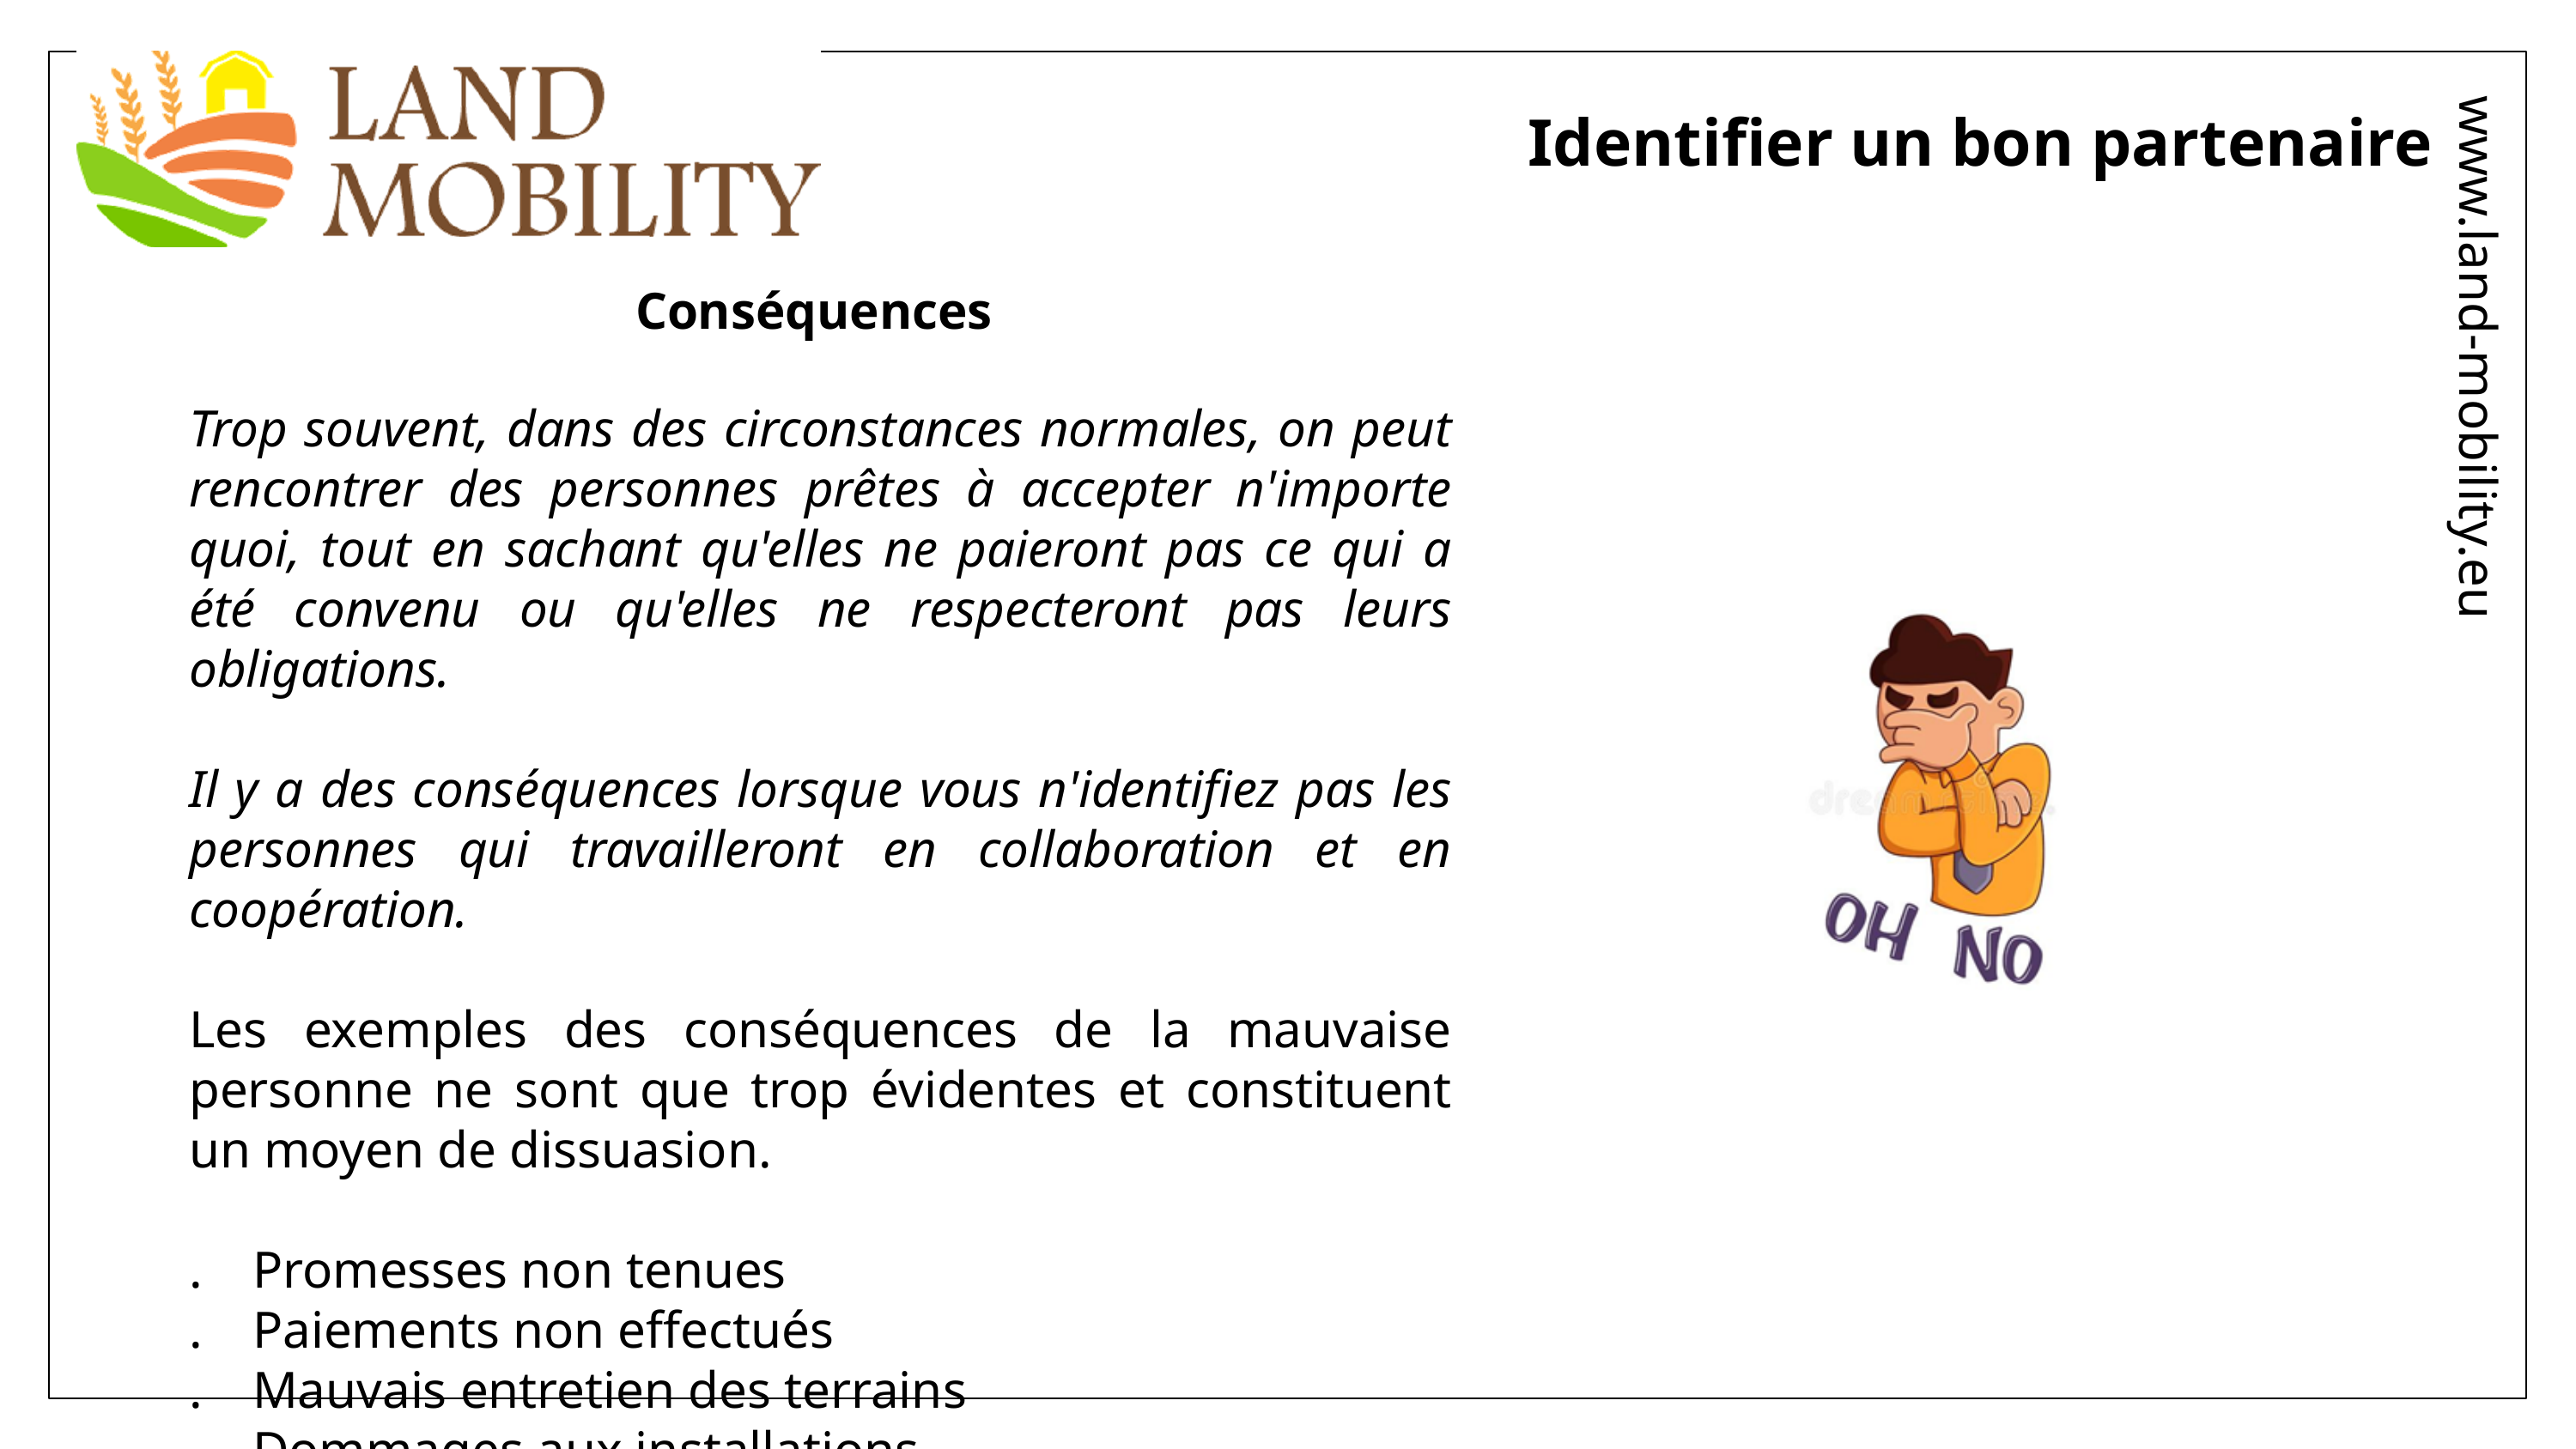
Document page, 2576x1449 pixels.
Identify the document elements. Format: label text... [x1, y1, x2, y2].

text_box Conséquences Trop souvent, dans des circonstances normales, on peut rencontrer des personnes prêtes à accepter n'importe quoi, tout en sachant qu'elles ne paieront pas ce qui a été convenu ou qu'elles ne respecteront pas leurs obligations. Il y a des conséquences lorsque vous n'identifiez pas les personnes qui travailleront en collaboration et en coopération. Les exemples des conséquences de la mauvaise personne ne sont que trop évidentes et constituent un moyen de dissuasion. . Promesses non tenues . Paiements non effectués . Mauvais entretien des terrains . Dommages aux installations [176, 118, 1465, 1449]
picture [1622, 585, 2255, 1015]
picture [76, 51, 821, 247]
text_box www.land-mobility.eu [2377, 95, 2522, 1146]
text_box Identifier un bon partenaire [1515, 95, 2446, 186]
